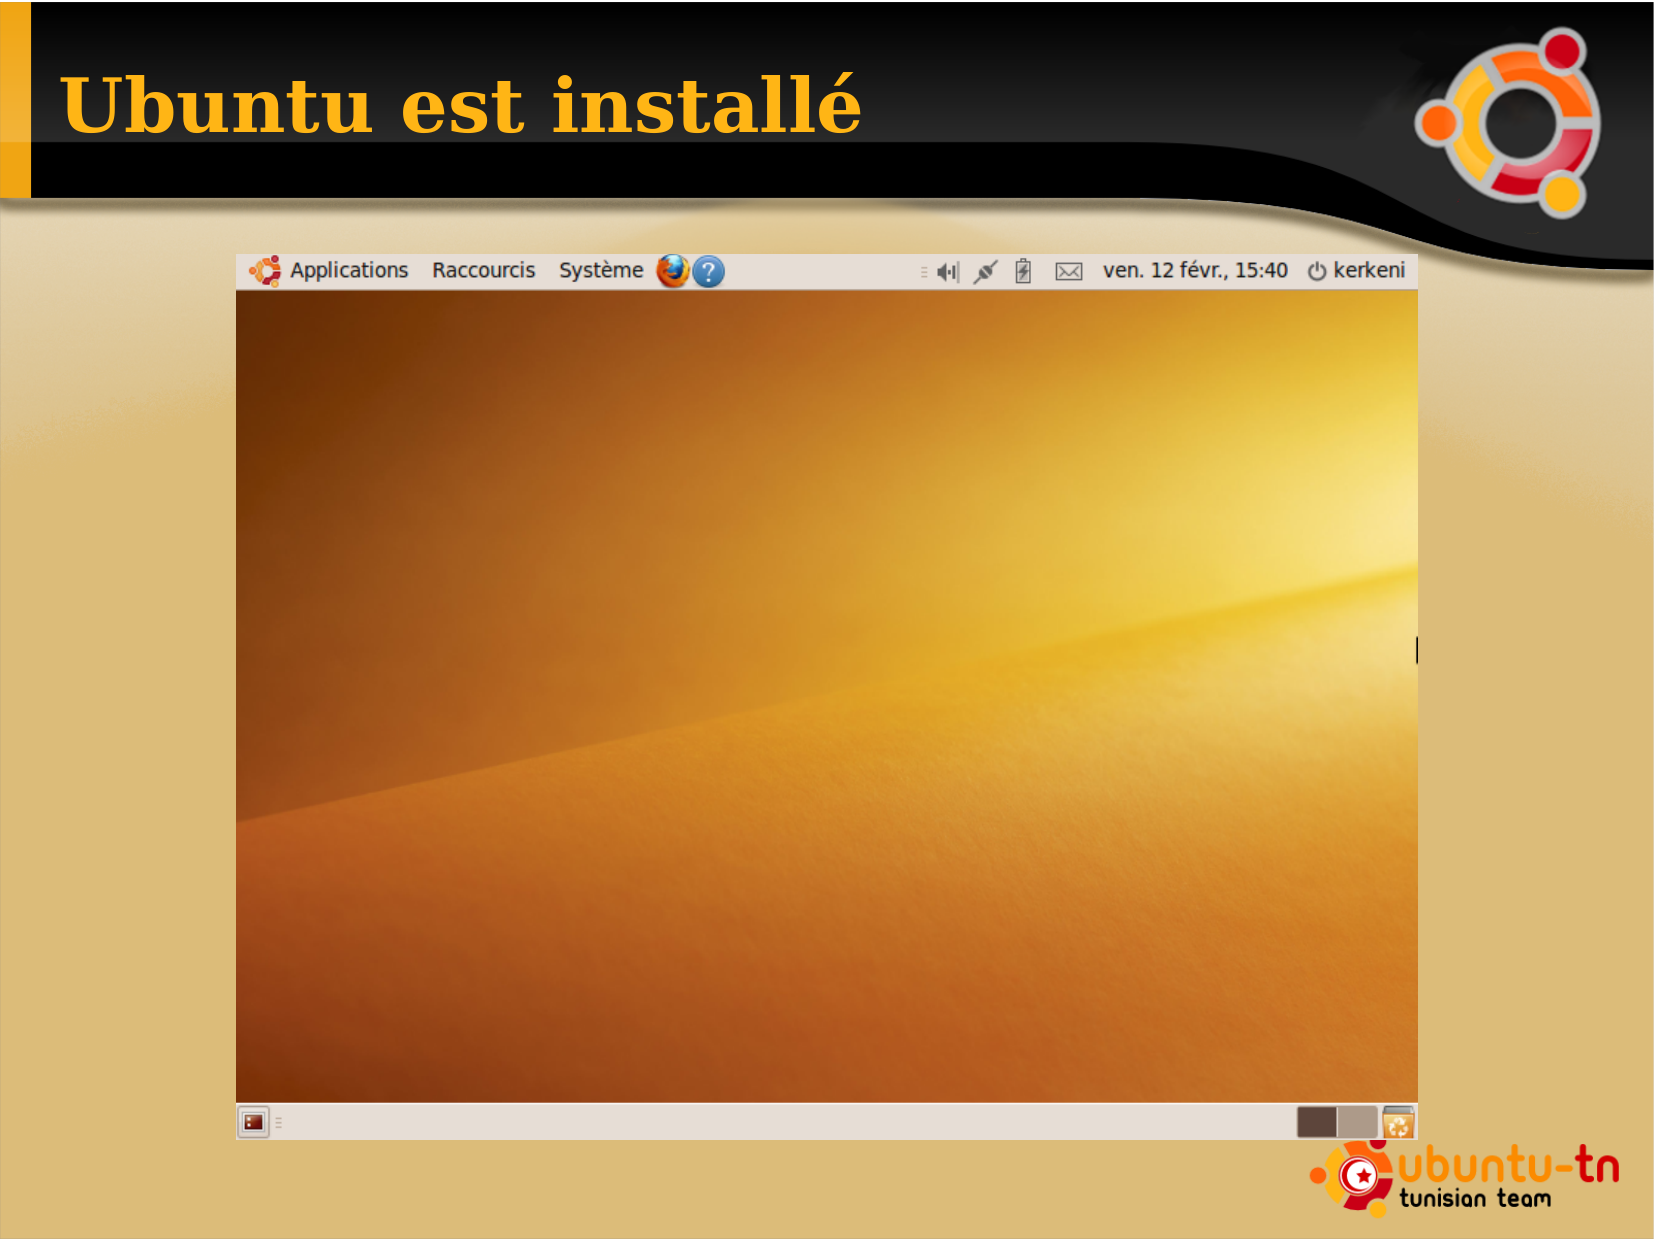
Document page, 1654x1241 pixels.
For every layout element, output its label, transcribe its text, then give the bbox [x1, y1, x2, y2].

title Ubuntu est installé [59, 9, 1447, 202]
picture [0, 0, 1654, 1241]
